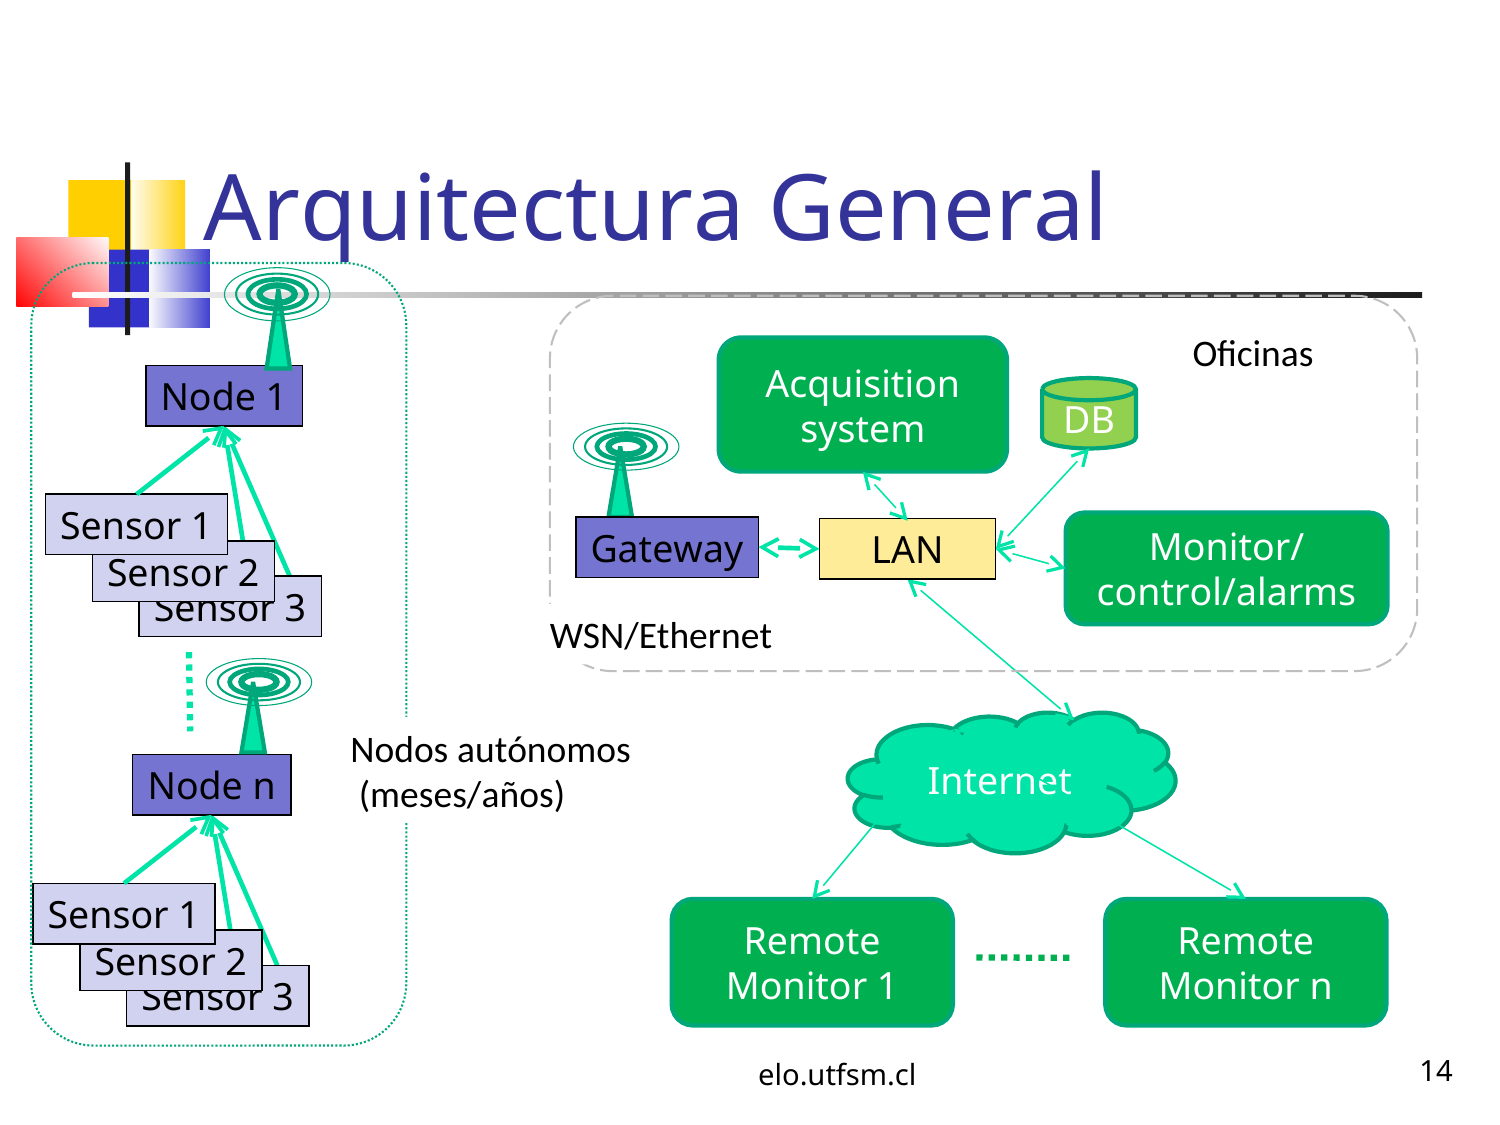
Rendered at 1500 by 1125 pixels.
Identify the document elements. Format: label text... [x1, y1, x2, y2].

text_box DB [1042, 378, 1136, 449]
text_box Remote Monitor 1 [671, 898, 953, 1026]
title Arquitectura General [243, 269, 312, 276]
text_box Internet [847, 712, 1176, 854]
text_box Node 1 [145, 365, 303, 426]
text_box Remote Monitor n [1105, 898, 1387, 1026]
text_box Nodos autónomos (meses/años) [335, 716, 647, 823]
text_box Monitor/control/alarms [1065, 512, 1388, 625]
text_box WSN/Ethernet [535, 603, 788, 665]
text_box Sensor 3 [139, 576, 322, 637]
text_box Sensor 1 [45, 494, 228, 555]
text_box Node n [132, 754, 291, 815]
text_box <number> [1155, 1024, 1468, 1100]
text_box Sensor 3 [241, 603, 253, 619]
text_box Oficinas [1177, 321, 1329, 382]
text_box Sensor 2 [79, 930, 263, 991]
text_box LAN [819, 518, 996, 580]
text_box Sensor 3 [126, 965, 309, 1026]
text_box Sensor 2 [92, 541, 275, 602]
text_box Sensor 1 [33, 883, 216, 944]
title Arquitectura General [188, 35, 1468, 276]
text_box Gateway [575, 516, 759, 578]
text_box elo.utfsm.cl [599, 1024, 1075, 1100]
text_box Acquisition system [718, 337, 1008, 472]
text_box Sensor 3 [229, 992, 241, 1008]
